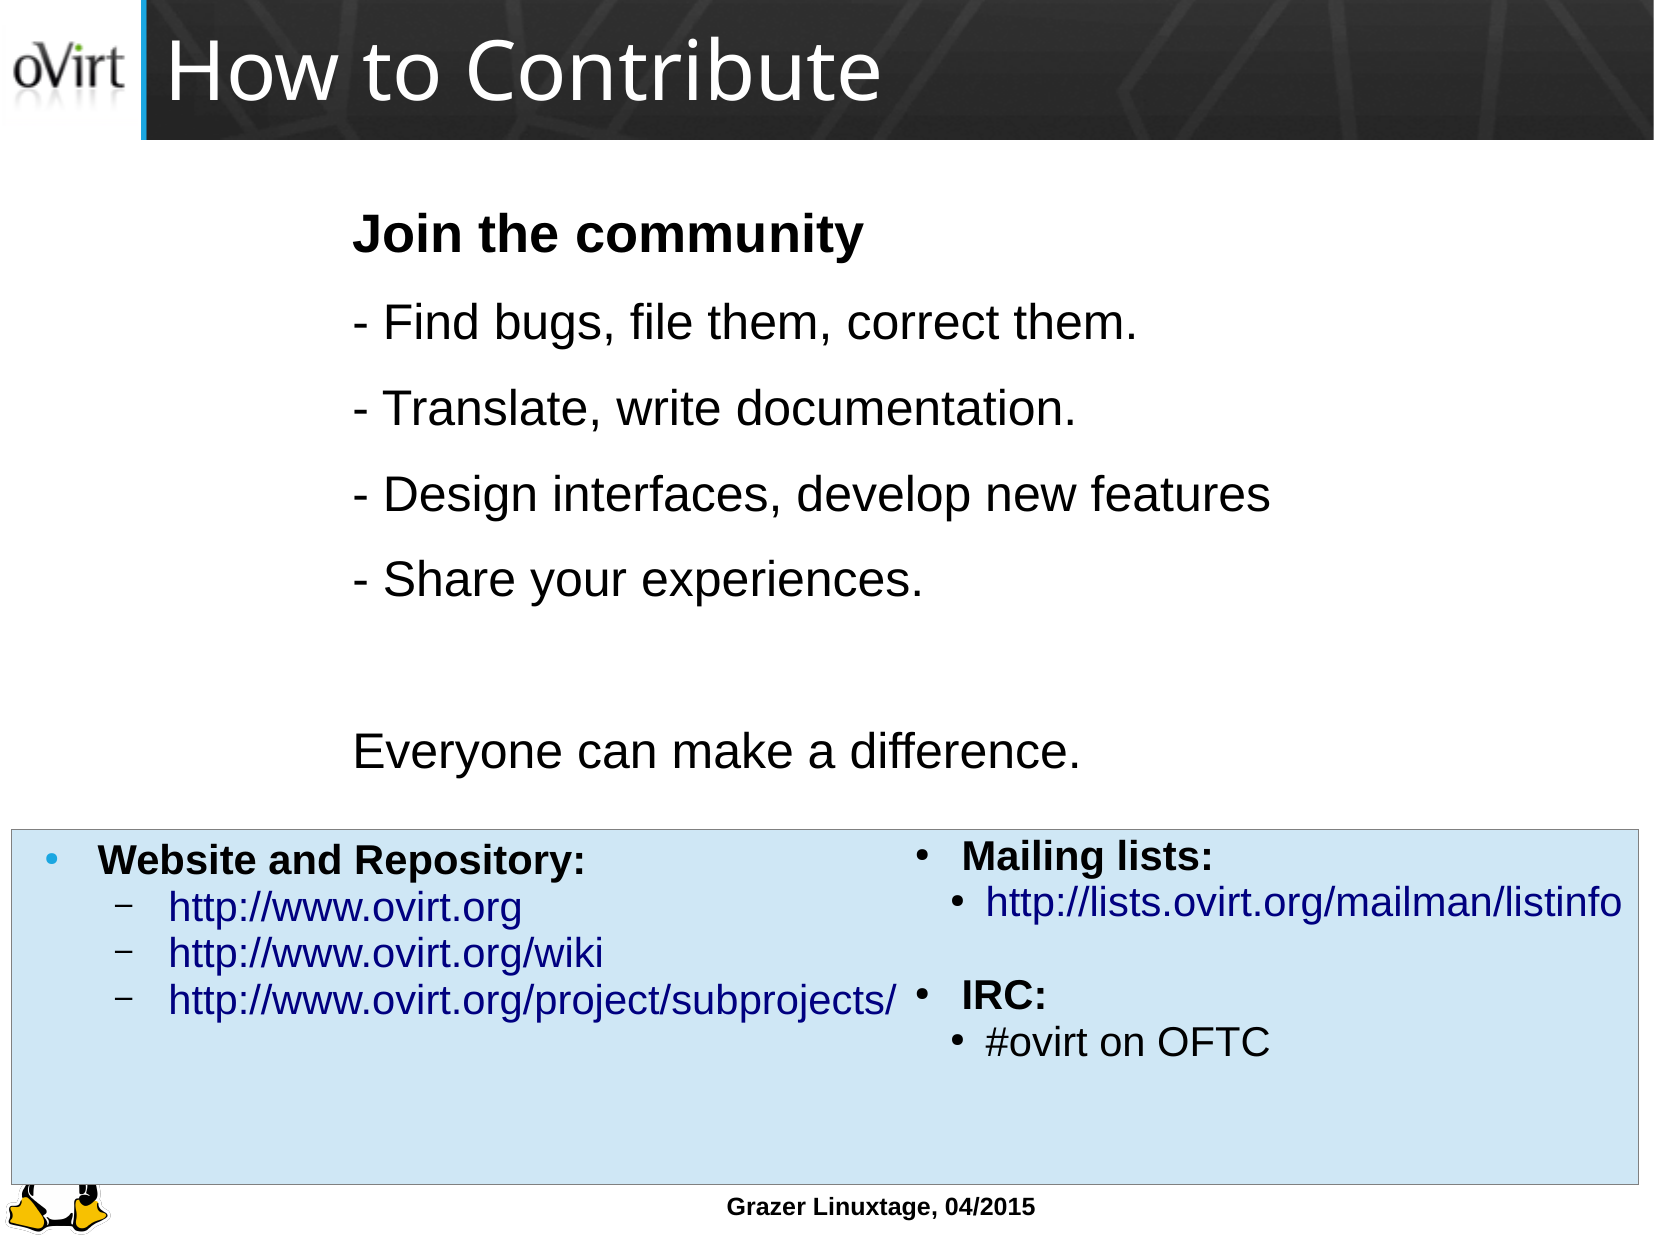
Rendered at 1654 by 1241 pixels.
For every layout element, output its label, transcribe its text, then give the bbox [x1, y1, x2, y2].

picture [5, 1100, 111, 1235]
text_box Website and Repository: http://www.ovirt.org http://www.ovirt.org/wiki http://www.ovirt.org/project/subprojects/ [11, 829, 1639, 1185]
picture [0, 0, 1654, 140]
text_box Join the community - Find bugs, file them, correct them. - Translate, write documentation. - Design interfaces, develop new features - Share your experiences. Everyone can make a difference. [337, 196, 1299, 787]
title How to Contribute [164, 18, 1653, 119]
text_box Mailing lists: http://lists.ovirt.org/mailman/listinfo IRC: #ovirt on OFTC [900, 825, 1639, 1073]
